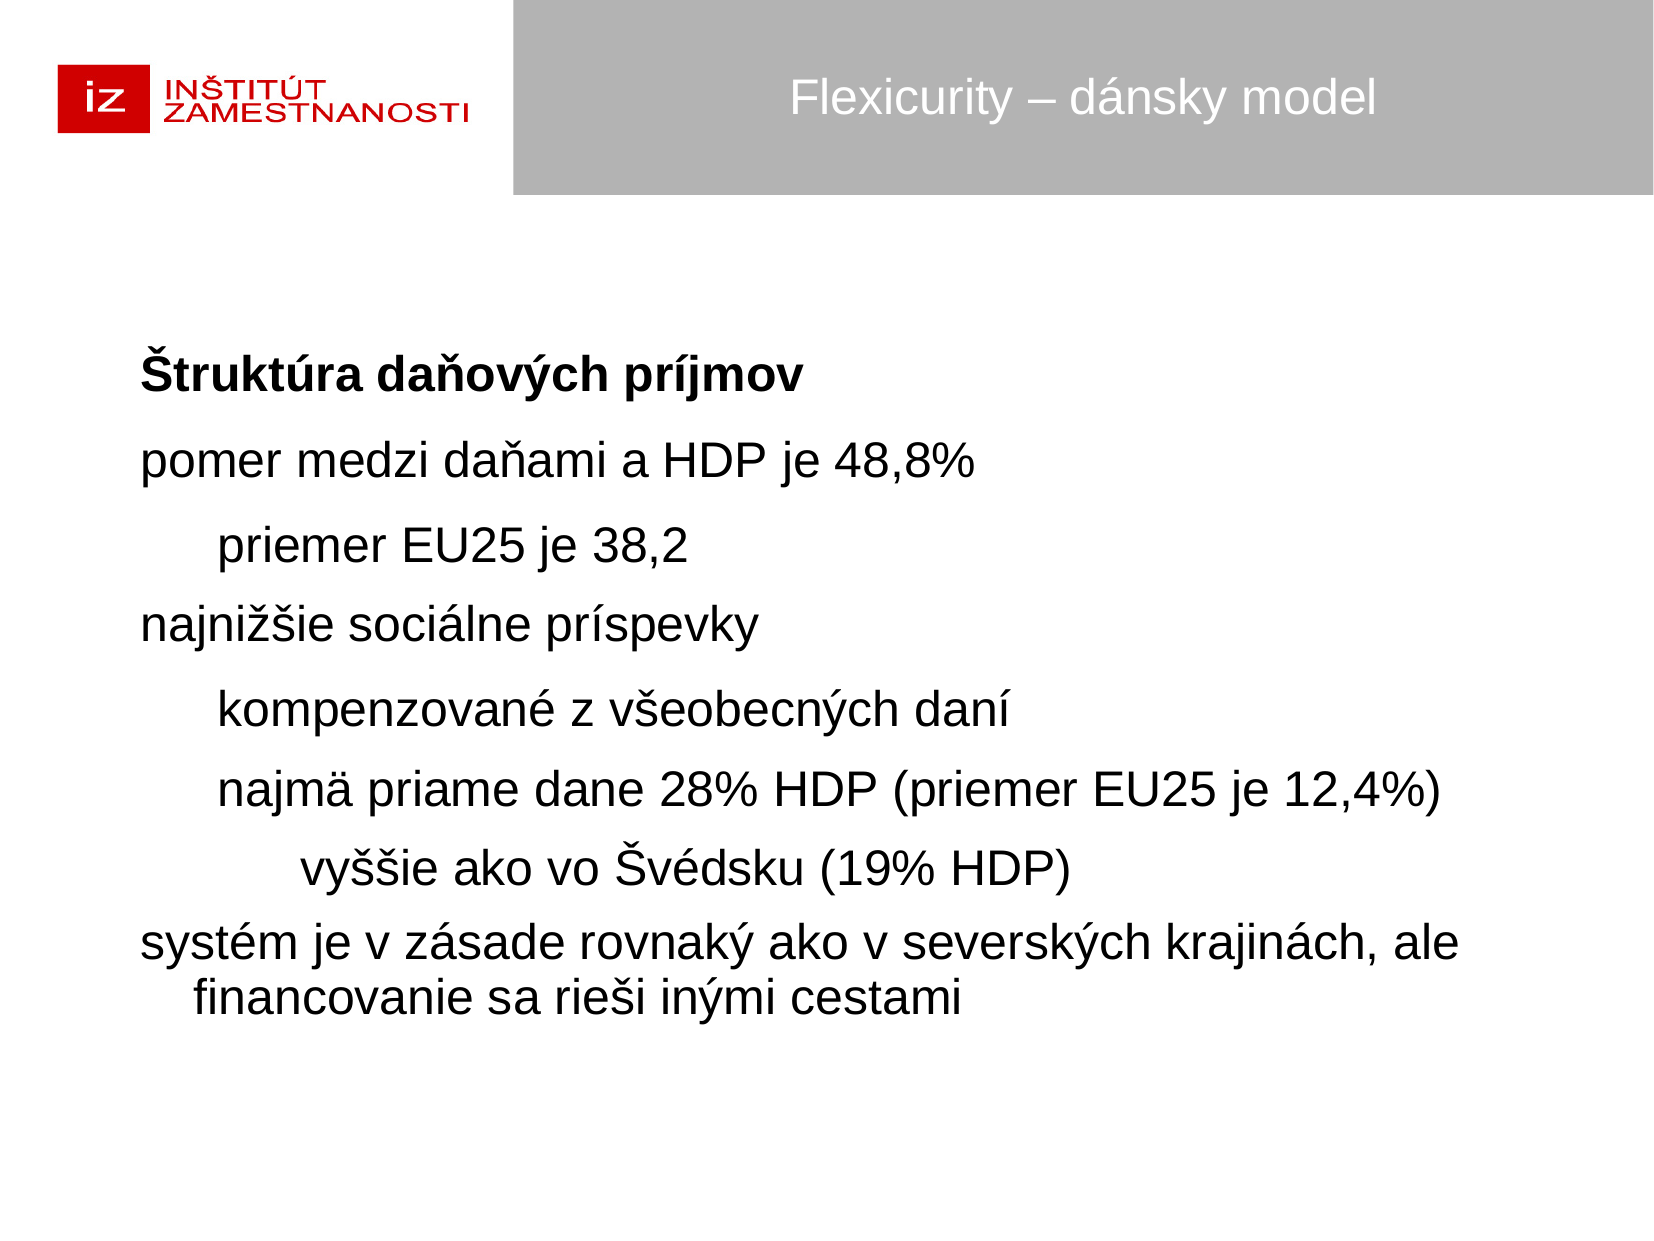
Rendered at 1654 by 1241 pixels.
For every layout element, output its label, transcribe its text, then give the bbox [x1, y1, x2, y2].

picture [6, 5, 513, 189]
text_box Flexicurity – dánsky model [513, 0, 1654, 195]
list Štruktúra daňových príjmov pomer medzi daňami a HDP je 48,8% priemer EU25 je 38,2 najnižšie sociálne príspevky kompenzované z všeobecných daní najmä priame dane 28% HDP (priemer EU25 je 12,4%) vyššie ako vo Švédsku (19% HDP) systém je v zásade rovnaký ako v severských krajinách, ale financovanie sa rieši inými cestami [123, 346, 1536, 1214]
text_box [0, 0, 1654, 196]
